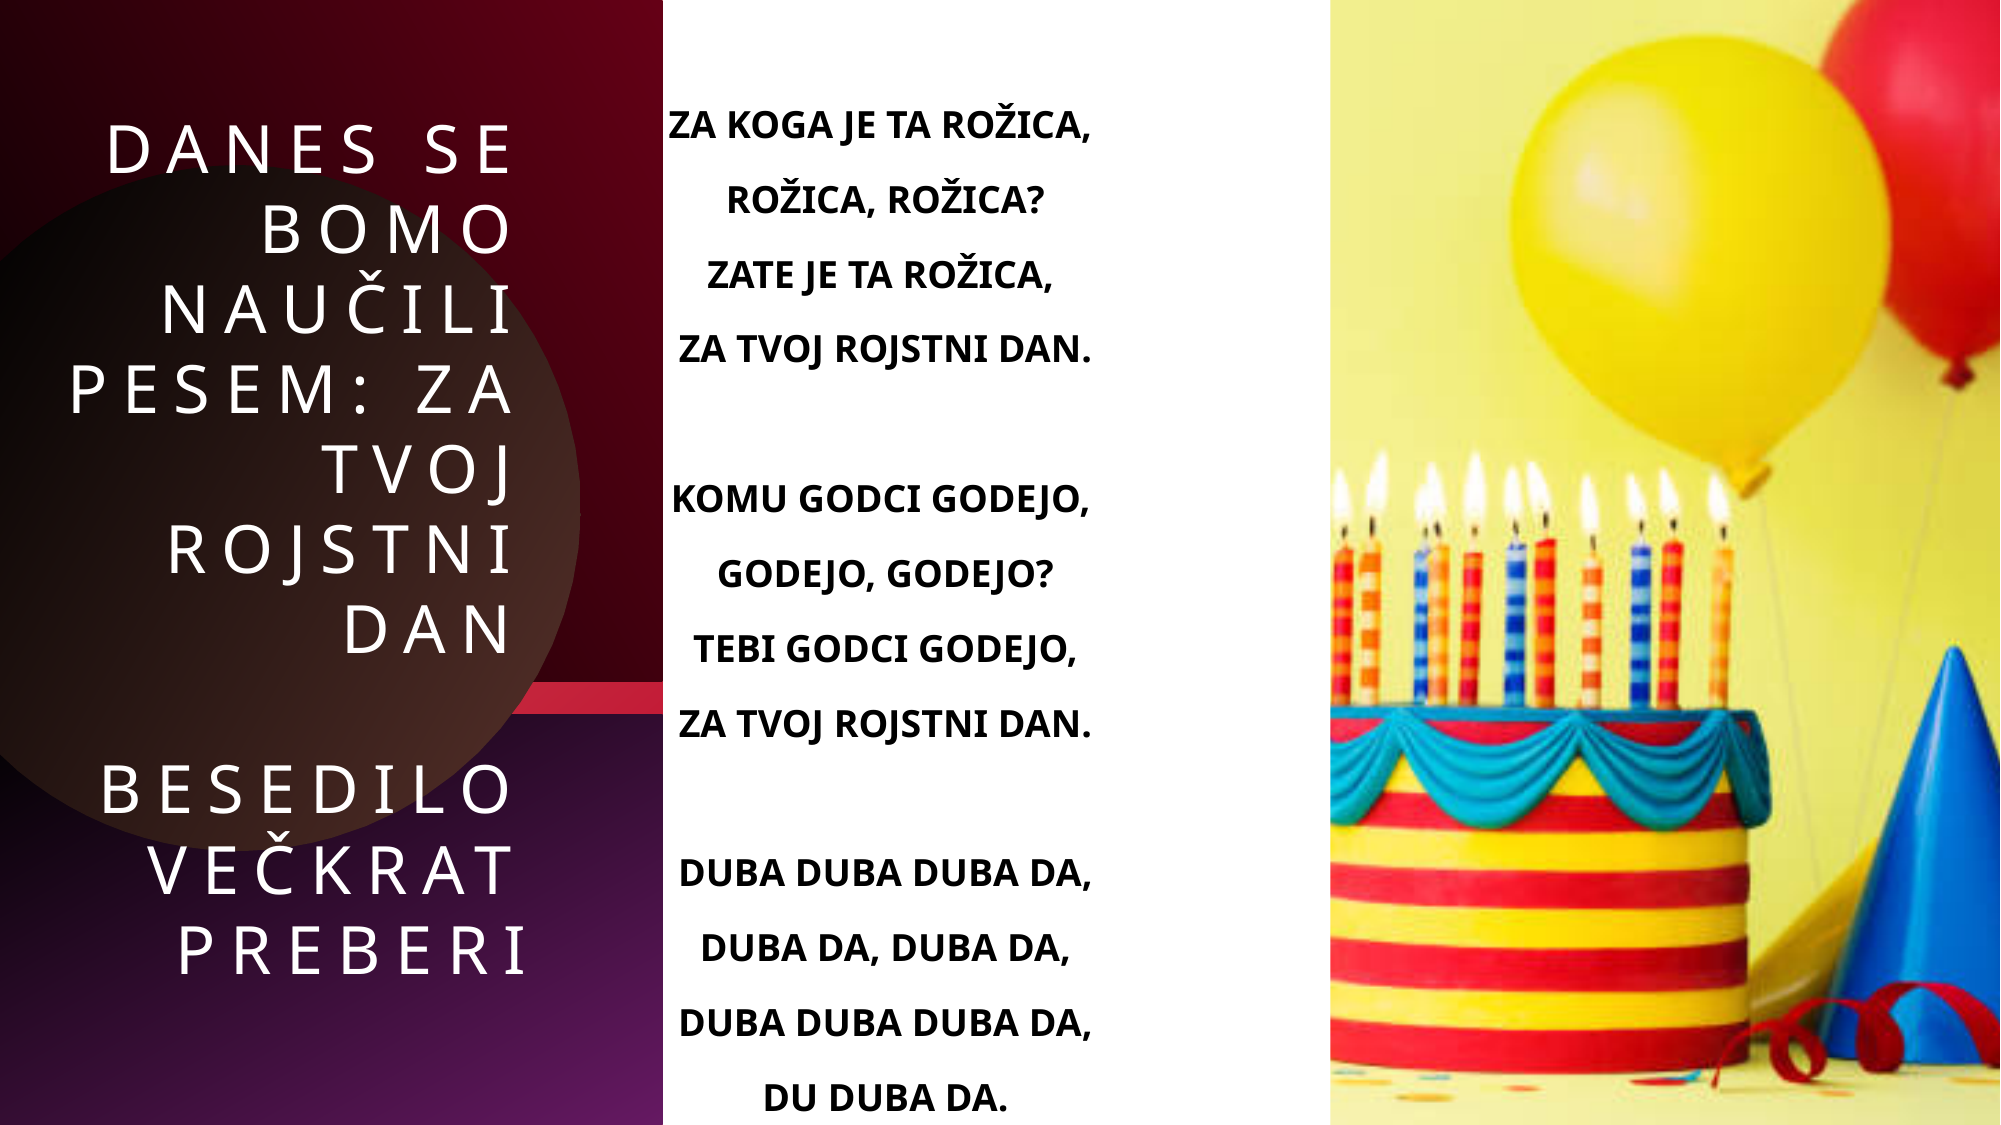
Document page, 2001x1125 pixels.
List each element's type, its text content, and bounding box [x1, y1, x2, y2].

text_box [0, 0, 1330, 1125]
title DANES SE BOMO NAUČILI PESEM: ZA TVOJ ROJSTNI DAN BESEDILO VEČKRAT PREBERI [67, 96, 602, 988]
list ZA KOGA JE TA ROŽICA, ROŽICA, ROŽICA? ZATE JE TA ROŽICA, ZA TVOJ ROJSTNI DAN. KOMU GODCI GODEJO, GODEJO, GODEJO? TEBI GODCI GODEJO, ZA TVOJ ROJSTNI DAN. DUBA DUBA DUBA DA, DUBA DA, DUBA DA, DUBA DUBA DUBA DA, DU DUBA DA. [668, 12, 1330, 1125]
picture [1330, 0, 2000, 1125]
